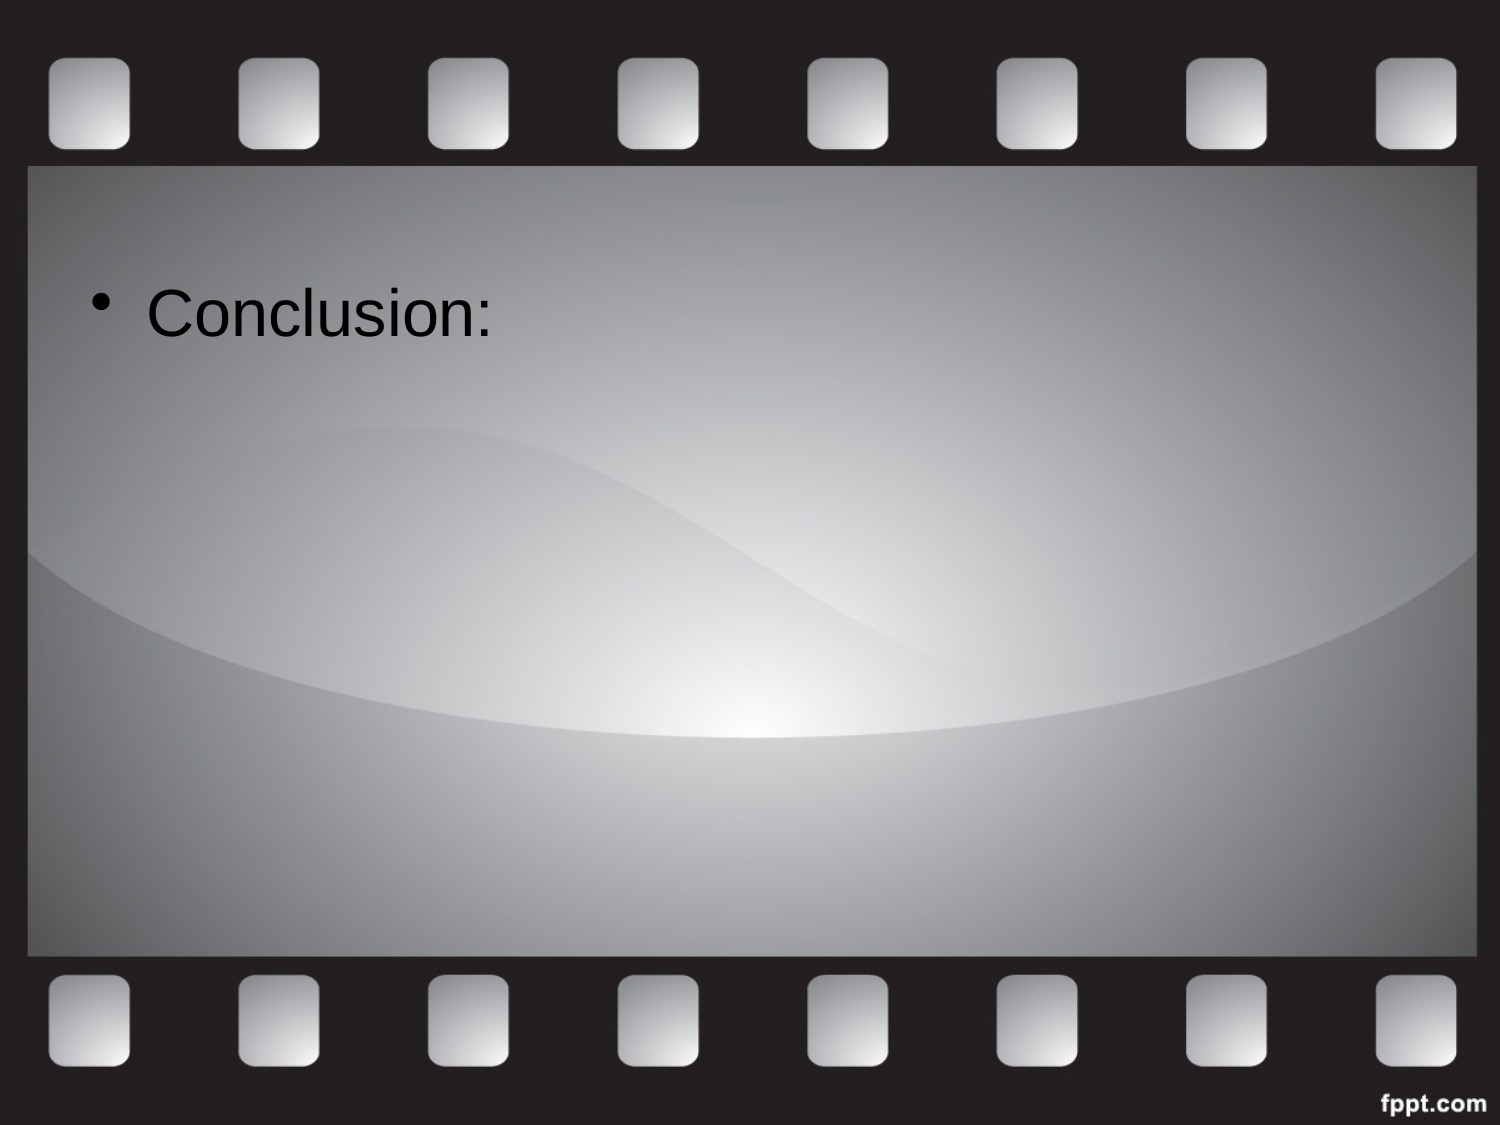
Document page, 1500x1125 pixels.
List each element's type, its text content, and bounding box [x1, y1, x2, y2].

picture [0, 0, 1500, 1125]
list Conclusion: [75, 262, 1425, 1005]
